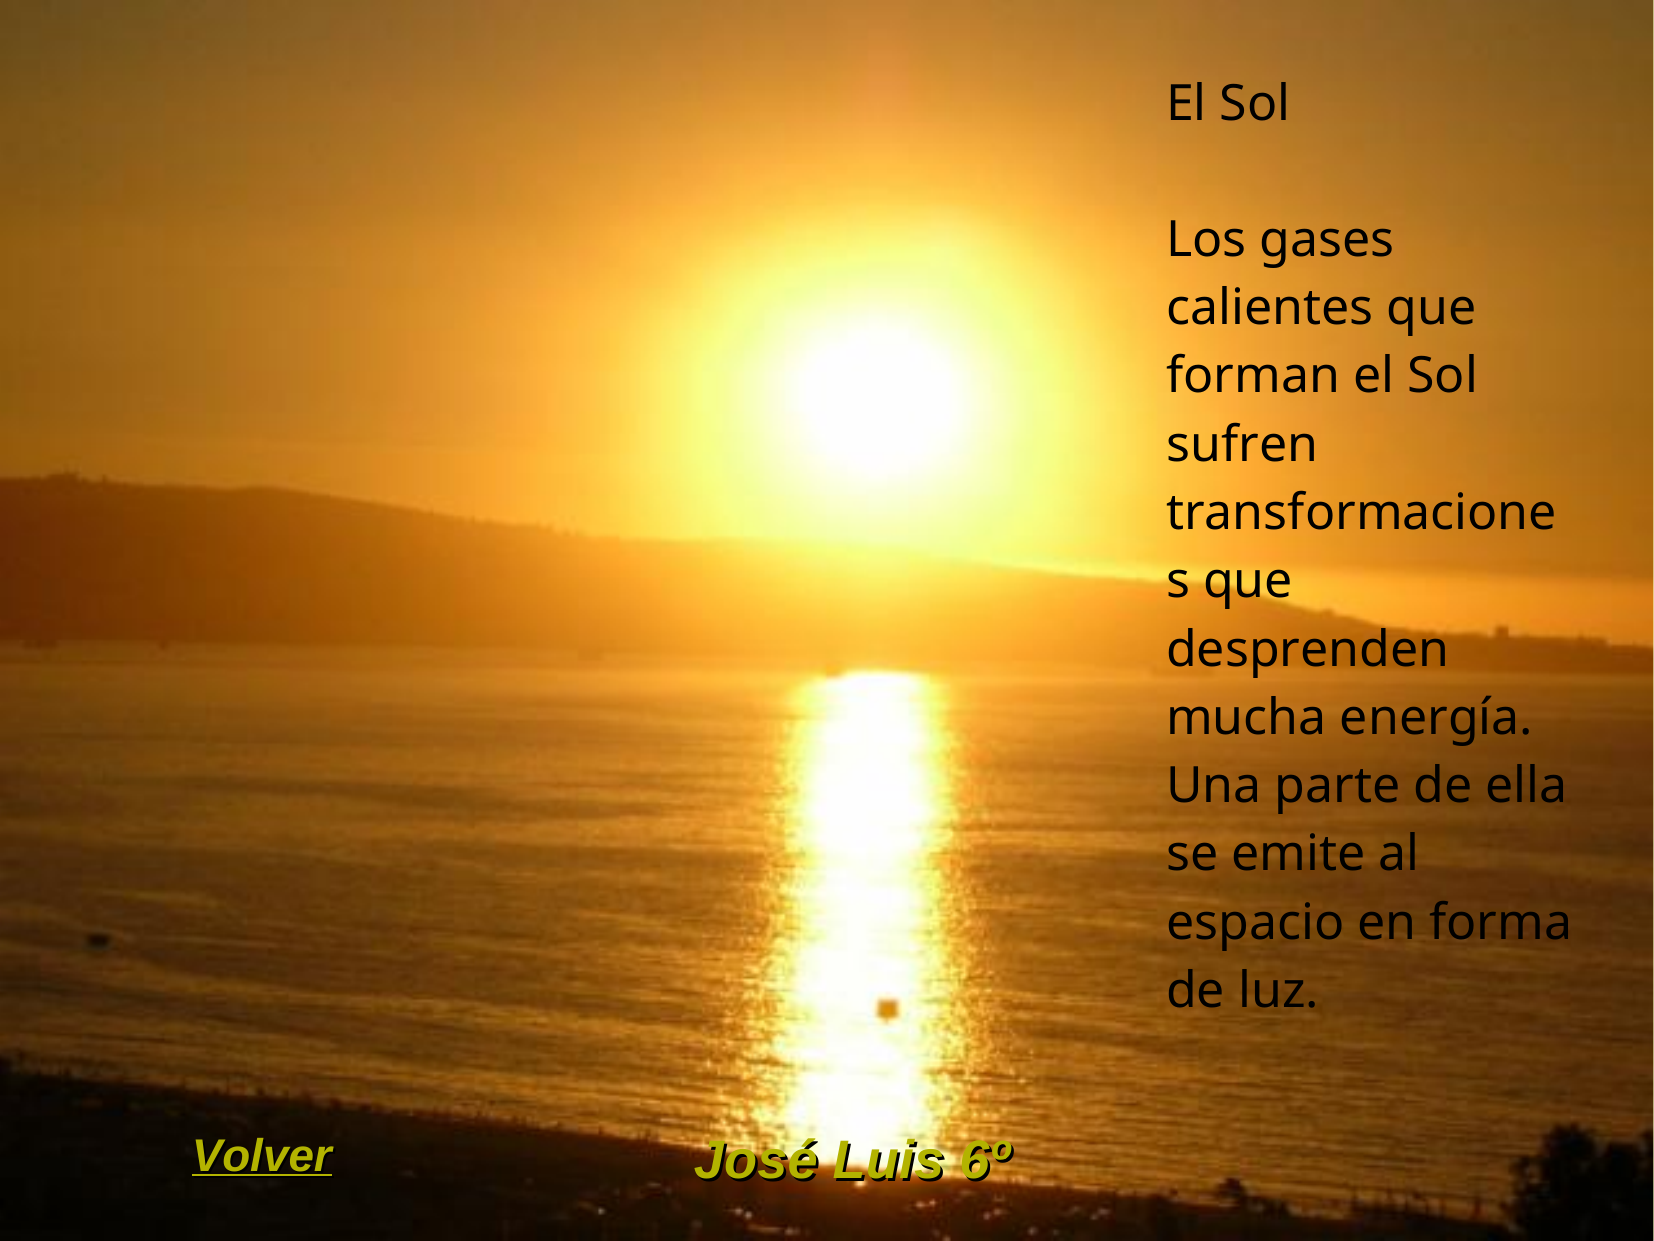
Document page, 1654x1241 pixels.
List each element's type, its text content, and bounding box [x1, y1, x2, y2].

text_box José Luis 6º [679, 1122, 1270, 1198]
text_box Volver [177, 1122, 473, 1189]
text_box El Sol Los gases calientes que forman el Sol sufren transformaciones que desprenden mucha energía. Una parte de ella se emite al espacio en forma de luz. [1151, 59, 1595, 978]
picture [0, 0, 1654, 1241]
